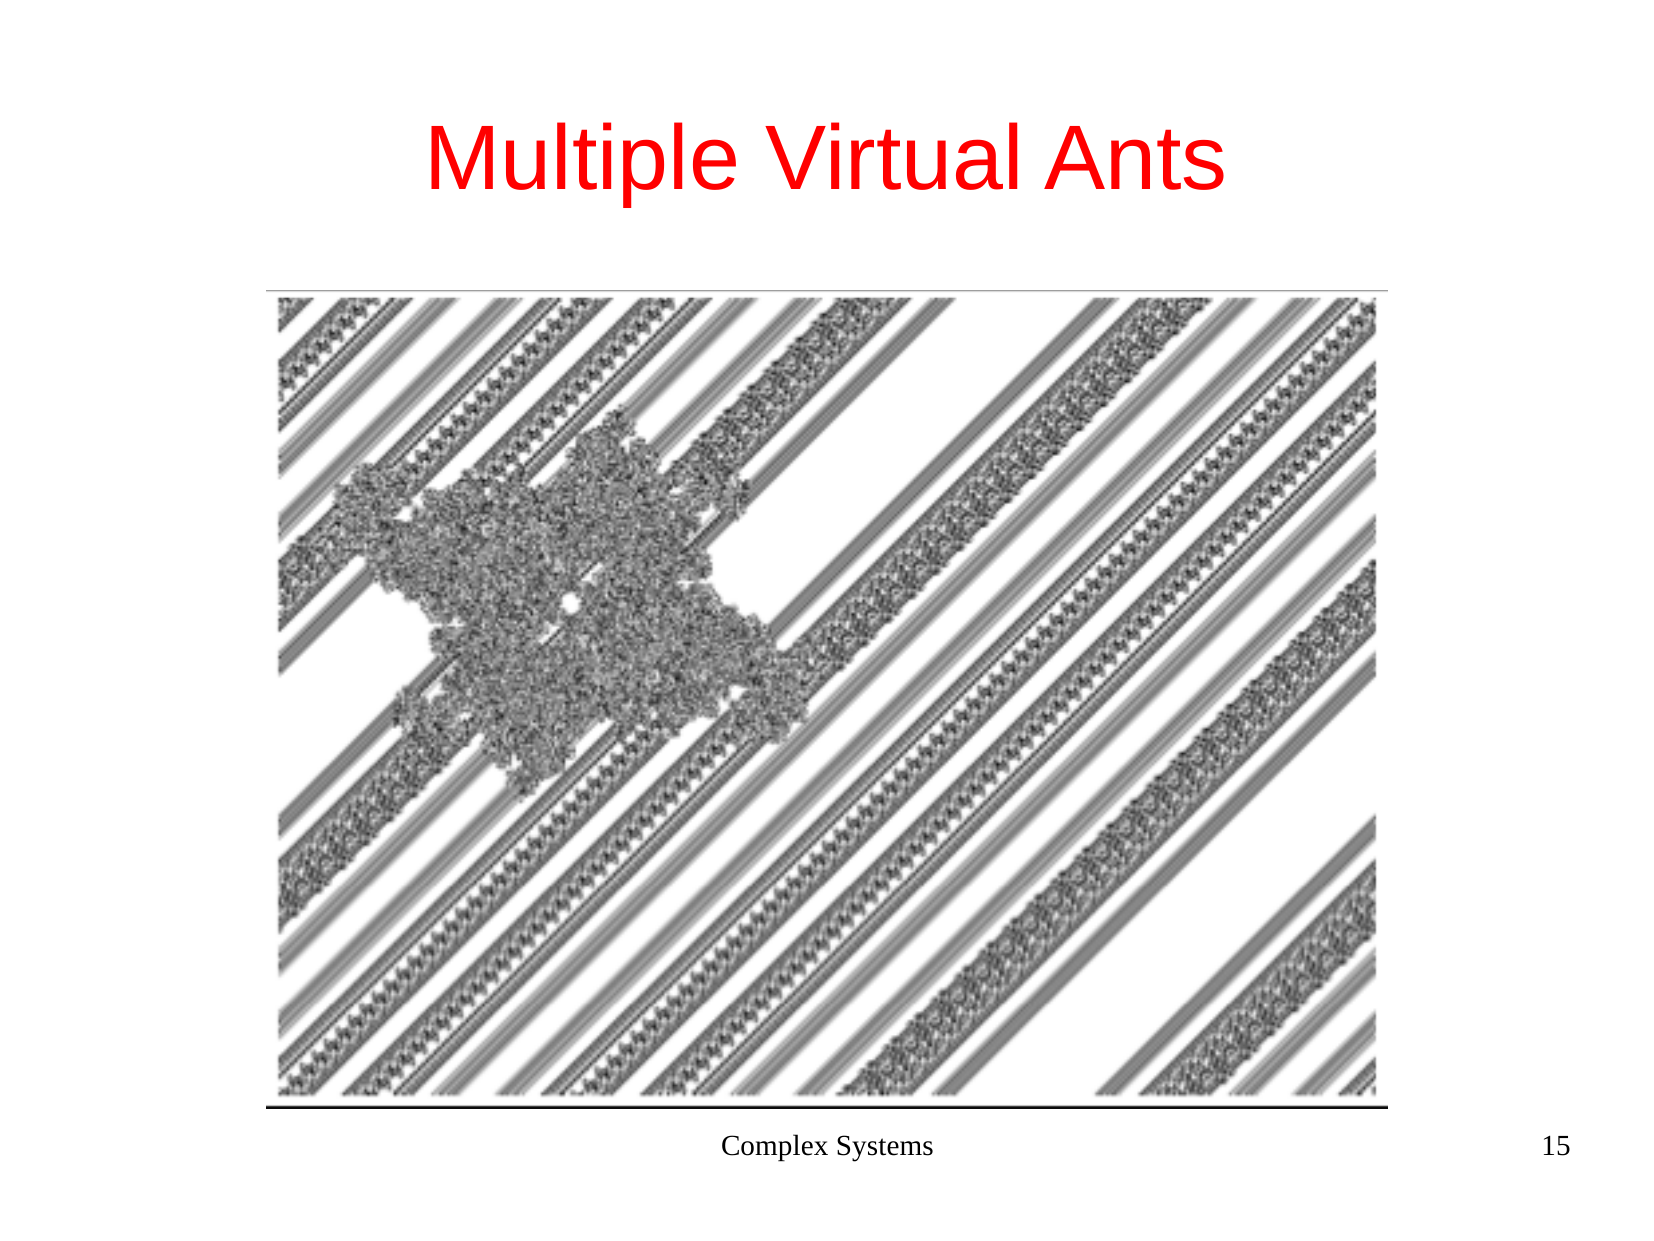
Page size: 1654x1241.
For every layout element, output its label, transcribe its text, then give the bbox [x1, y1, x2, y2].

title Multiple Virtual Ants [82, 49, 1571, 257]
picture [266, 290, 1388, 1109]
